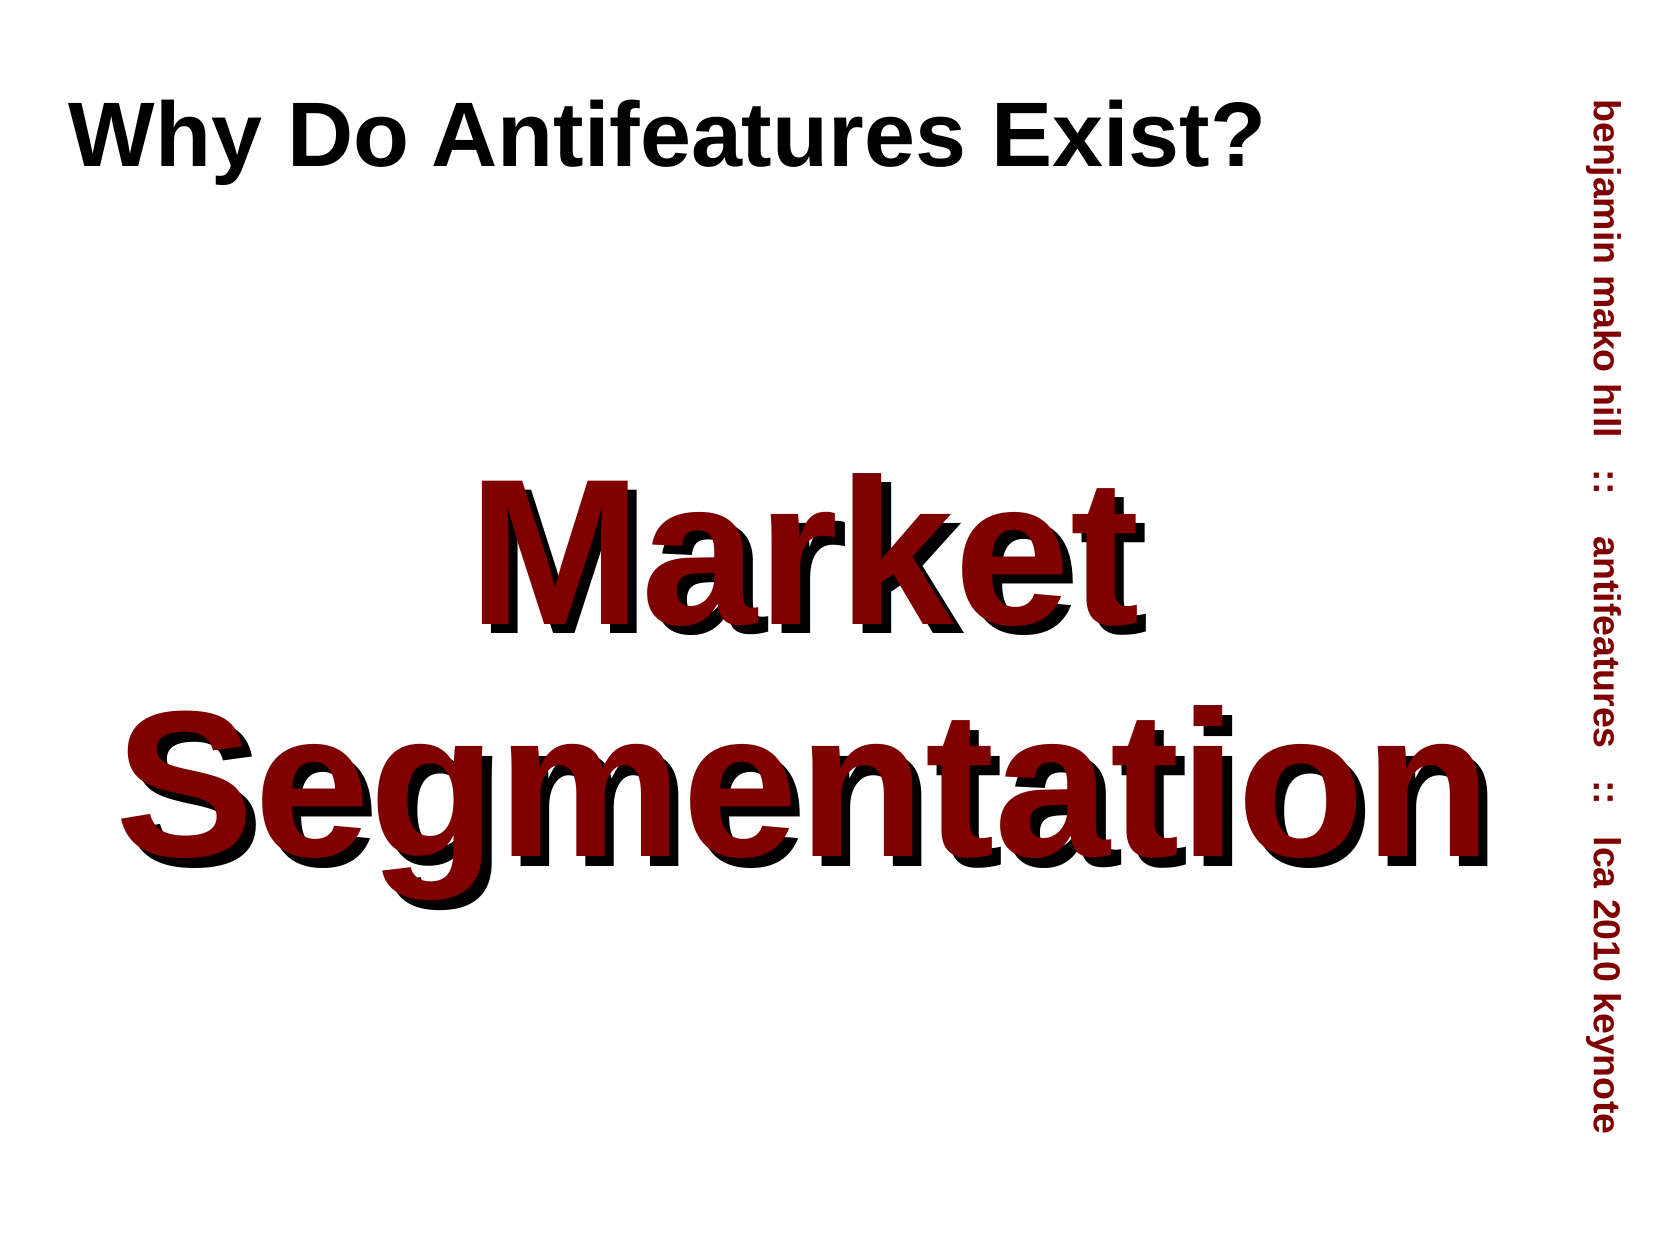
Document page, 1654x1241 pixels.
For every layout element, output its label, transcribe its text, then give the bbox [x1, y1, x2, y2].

subtitle Market Segmentation [74, 206, 1534, 1131]
title Why Do Antifeatures Exist? [68, 31, 1542, 239]
